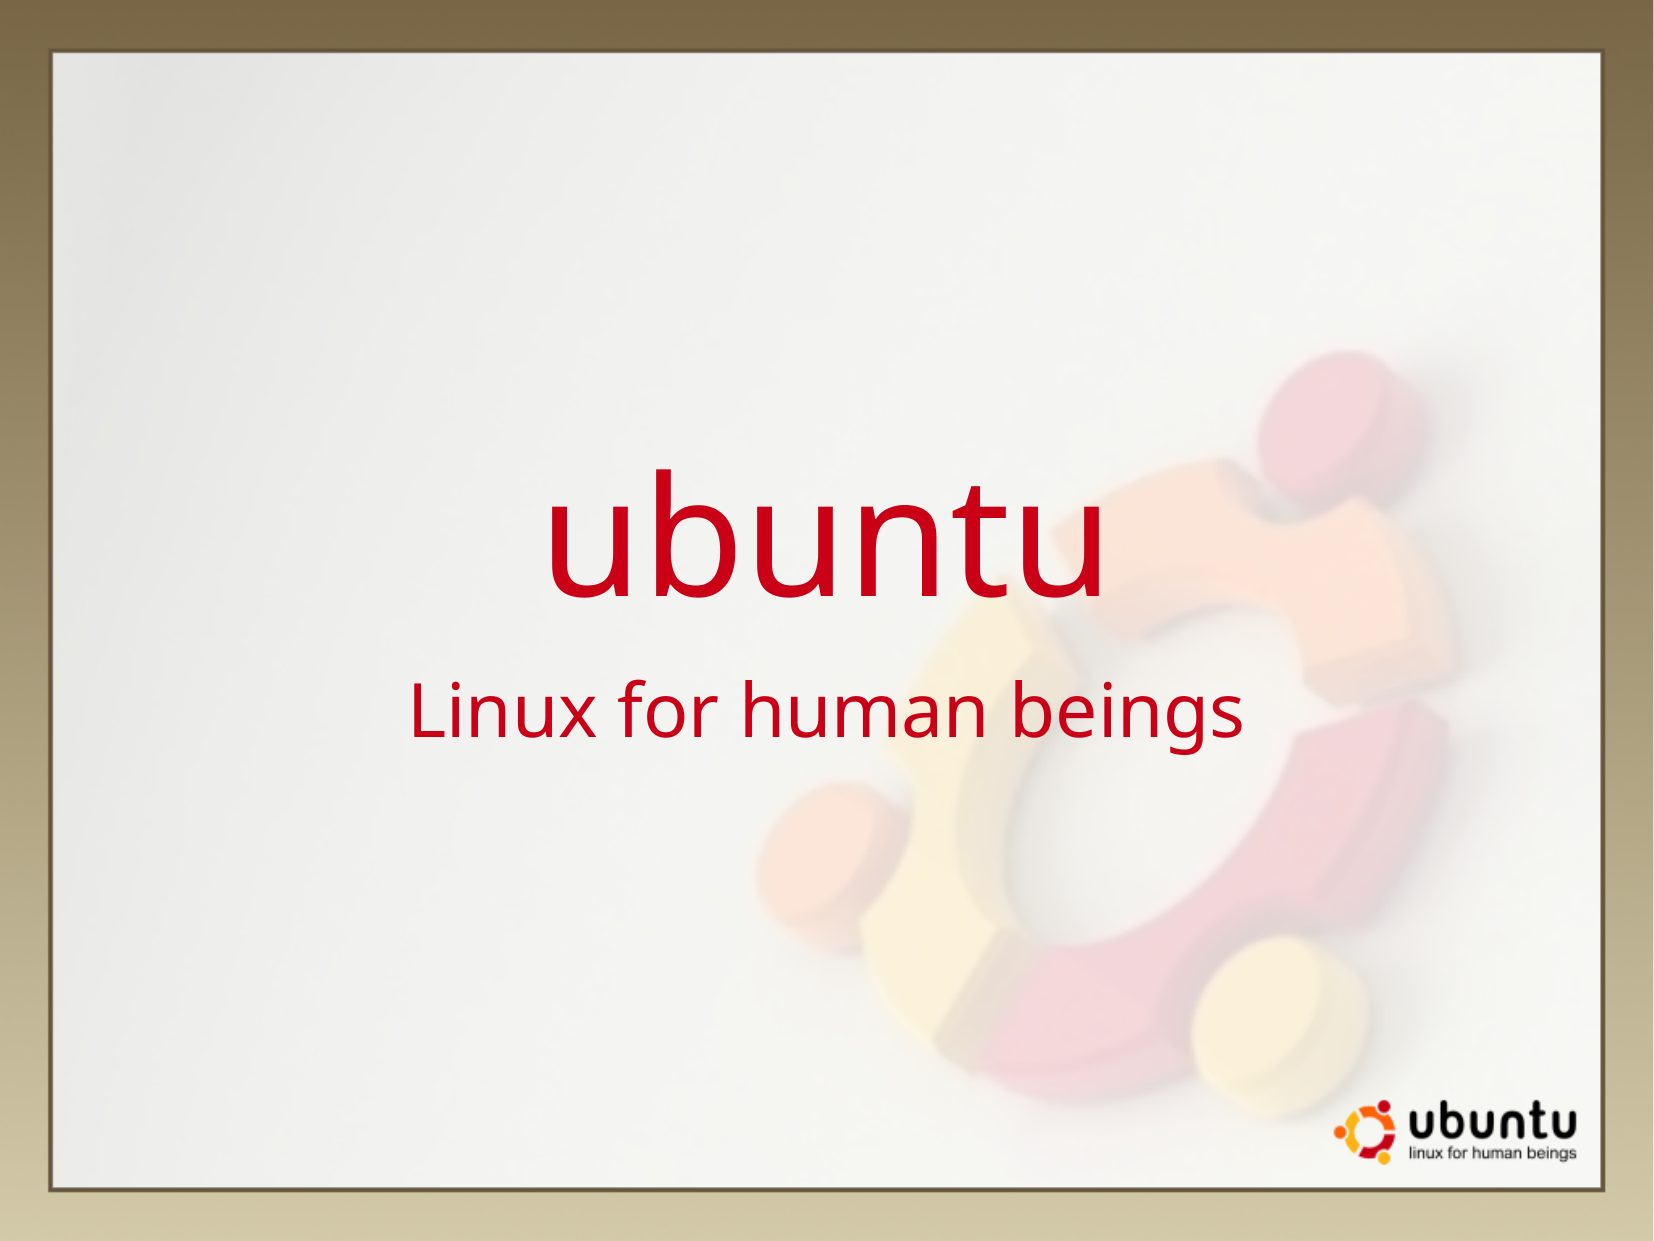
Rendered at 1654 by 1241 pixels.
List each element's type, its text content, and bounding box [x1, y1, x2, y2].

text_box ubuntu [88, 410, 1565, 591]
picture [0, 0, 1654, 1241]
text_box Linux for human beings [88, 649, 1565, 945]
